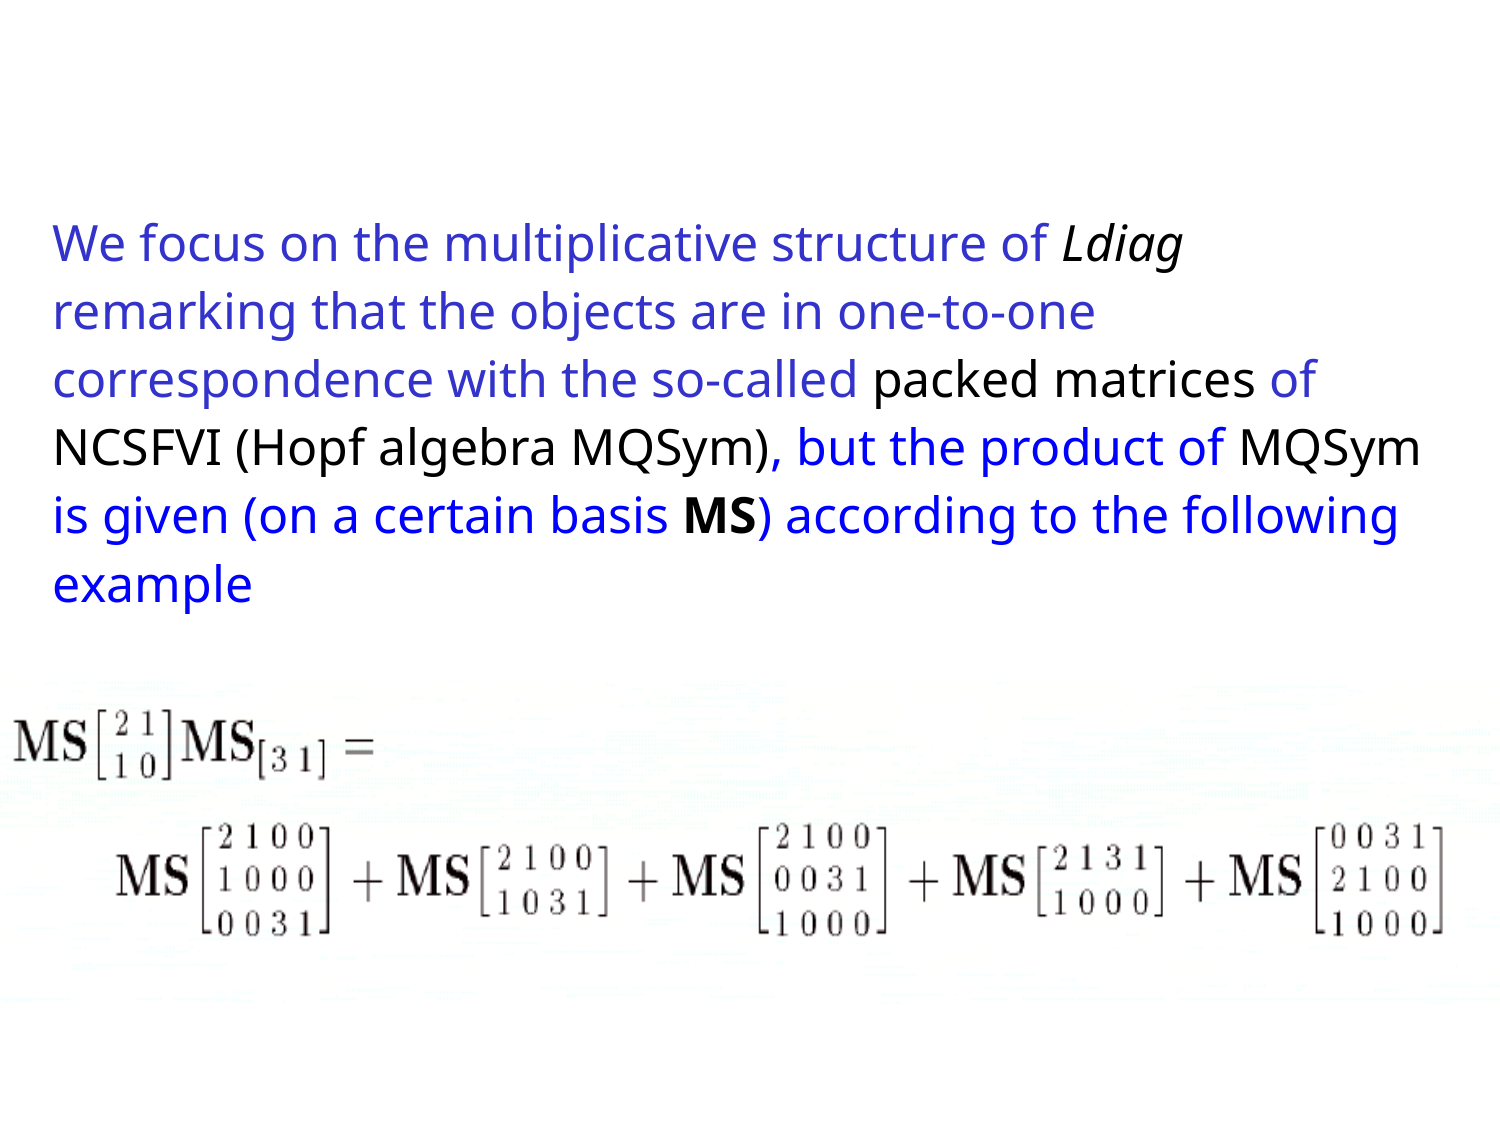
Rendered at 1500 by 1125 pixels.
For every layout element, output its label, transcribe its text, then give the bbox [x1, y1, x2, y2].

text_box We focus on the multiplicative structure of Ldiag remarking that the objects are in one-to-one correspondence with the so-called packed matrices of NCSFVI (Hopf algebra MQSym), but the product of MQSym is given (on a certain basis MS) according to the following example [37, 199, 1438, 625]
picture [0, 681, 1500, 1004]
